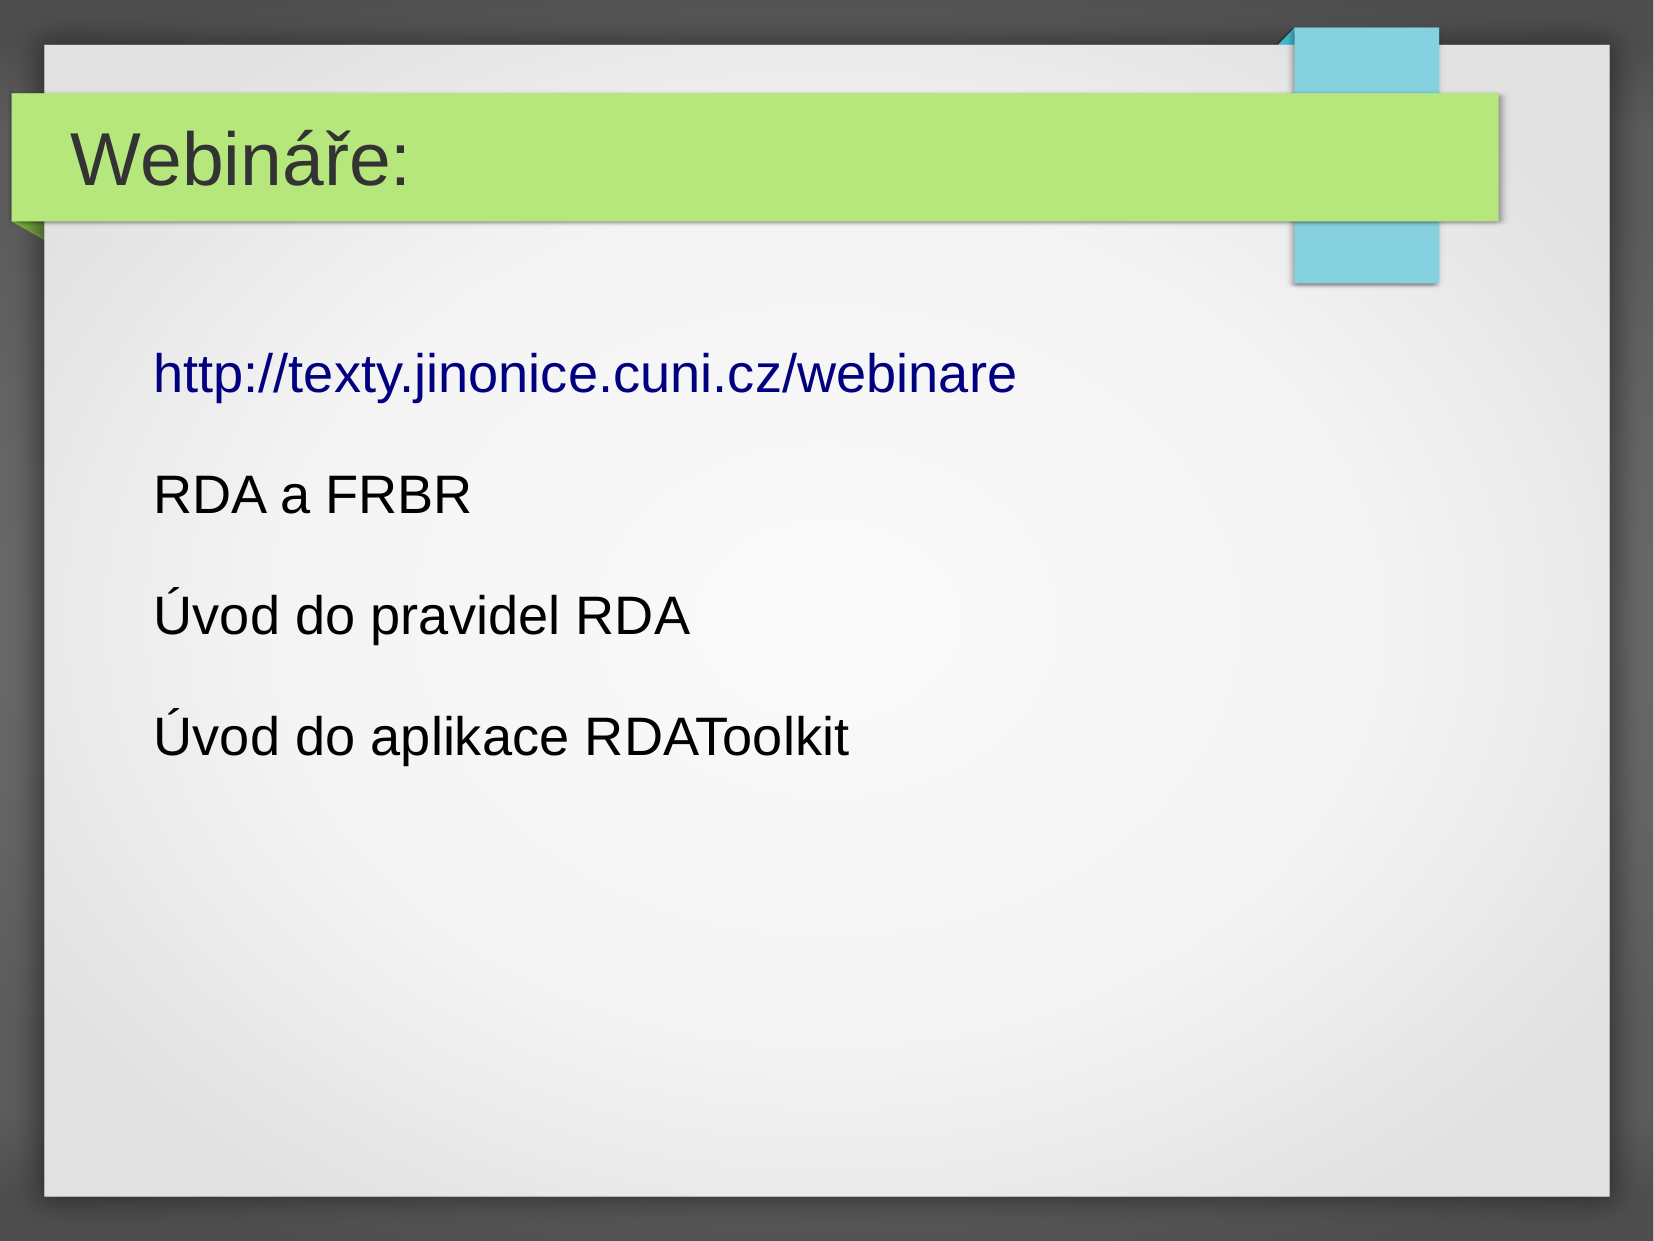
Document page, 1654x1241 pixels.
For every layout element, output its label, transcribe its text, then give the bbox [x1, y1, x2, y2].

picture [0, 0, 1654, 1241]
list http://texty.jinonice.cuni.cz/webinare RDA a FRBR Úvod do pravidel RDA Úvod do aplikace RDAToolkit [82, 343, 1538, 1063]
title Webináře: [70, 106, 1229, 213]
